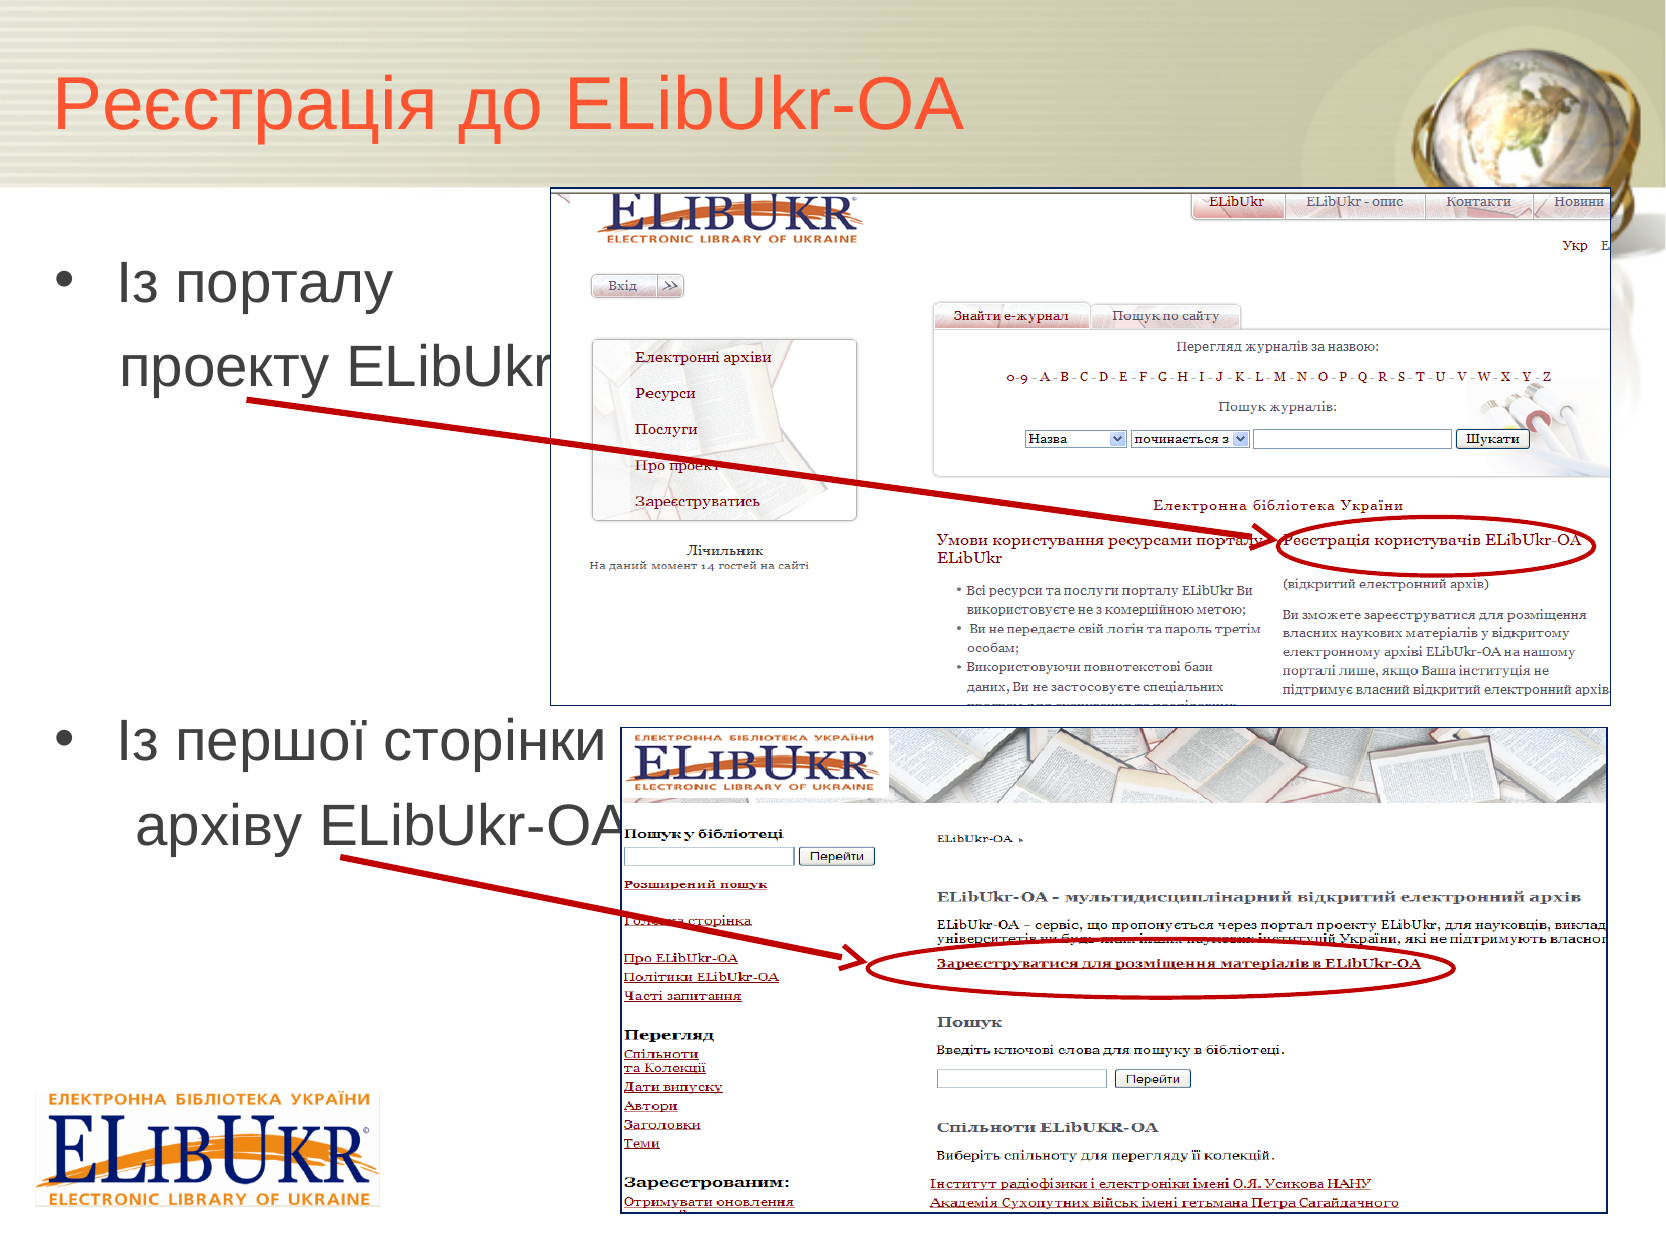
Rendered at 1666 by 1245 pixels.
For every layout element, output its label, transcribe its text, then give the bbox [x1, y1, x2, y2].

list Із порталу проекту ELibUkr Із першої сторінки архіву ELibUkr-OA [37, 235, 1626, 1174]
picture [0, 0, 1666, 1245]
title Реєстрація до ELibUkr-OA [35, 24, 1386, 175]
